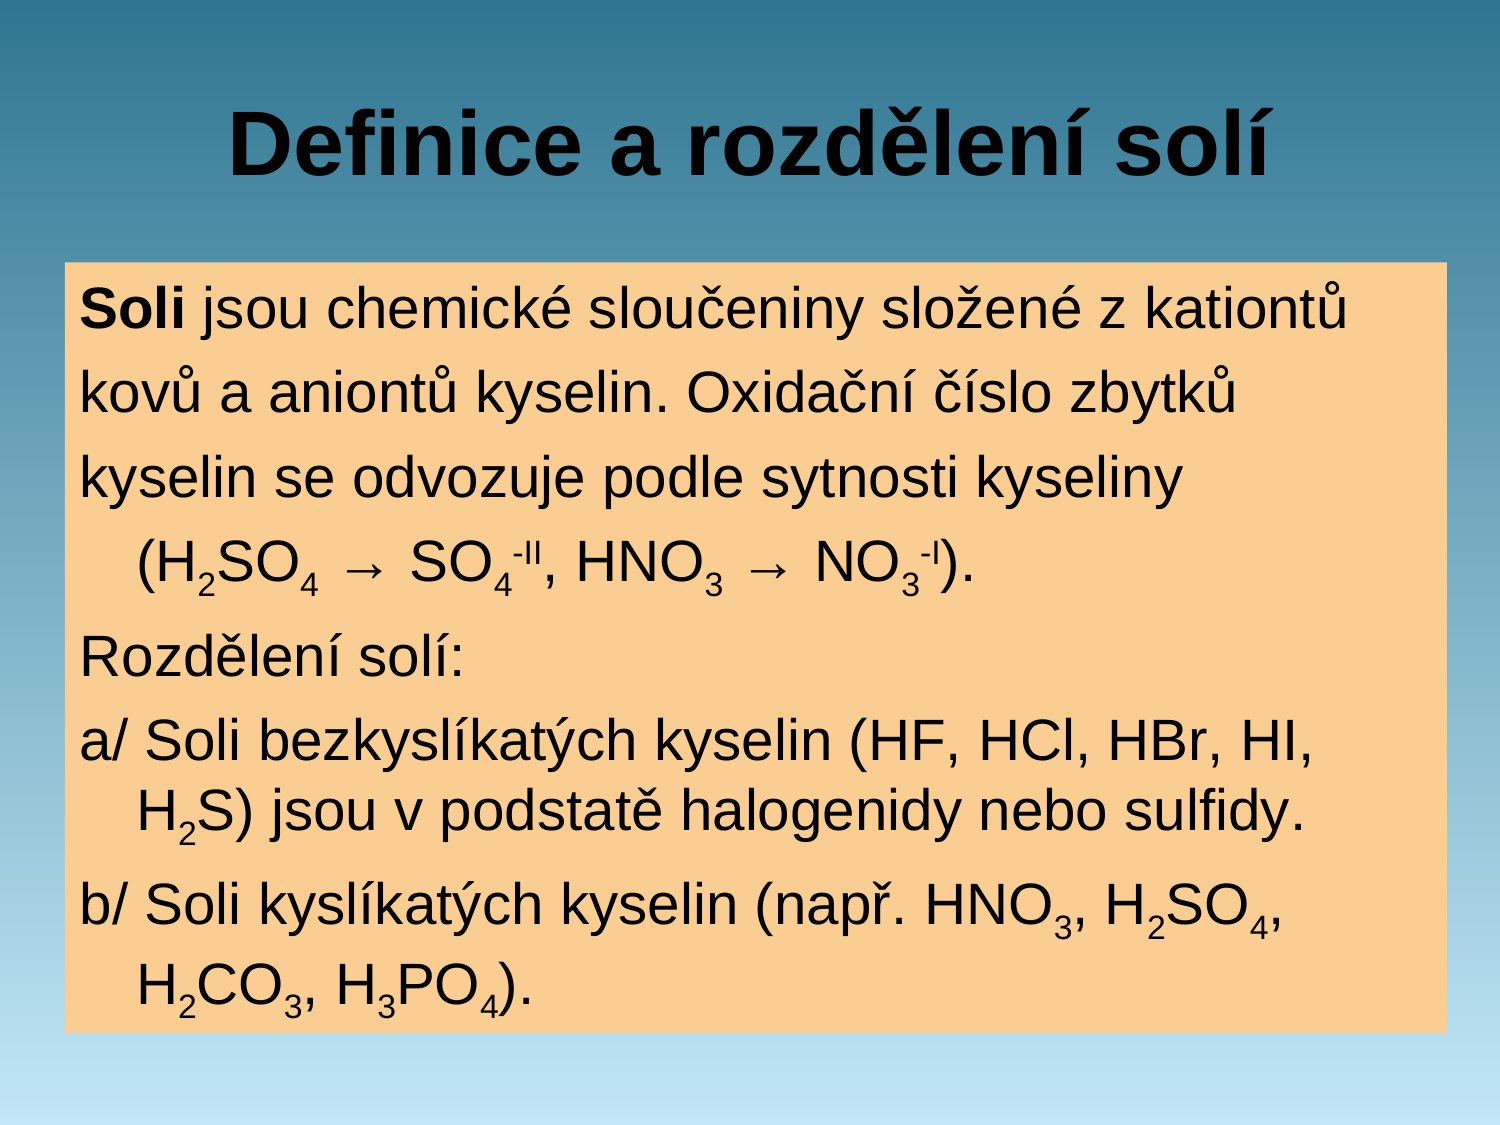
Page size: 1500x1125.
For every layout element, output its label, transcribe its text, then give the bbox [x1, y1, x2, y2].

list Soli jsou chemické sloučeniny složené z kationtů kovů a aniontů kyselin. Oxidační číslo zbytků kyselin se odvozuje podle sytnosti kyseliny (H2SO4 → SO4-II, HNO3 → NO3-I). Rozdělení solí: a/ Soli bezkyslíkatých kyselin (HF, HCl, HBr, HI, H2S) jsou v podstatě halogenidy nebo sulfidy. b/ Soli kyslíkatých kyselin (např. HNO3, H2SO4, H2CO3, H3PO4). [64, 262, 1447, 1034]
title Definice a rozdělení solí [75, 45, 1426, 233]
